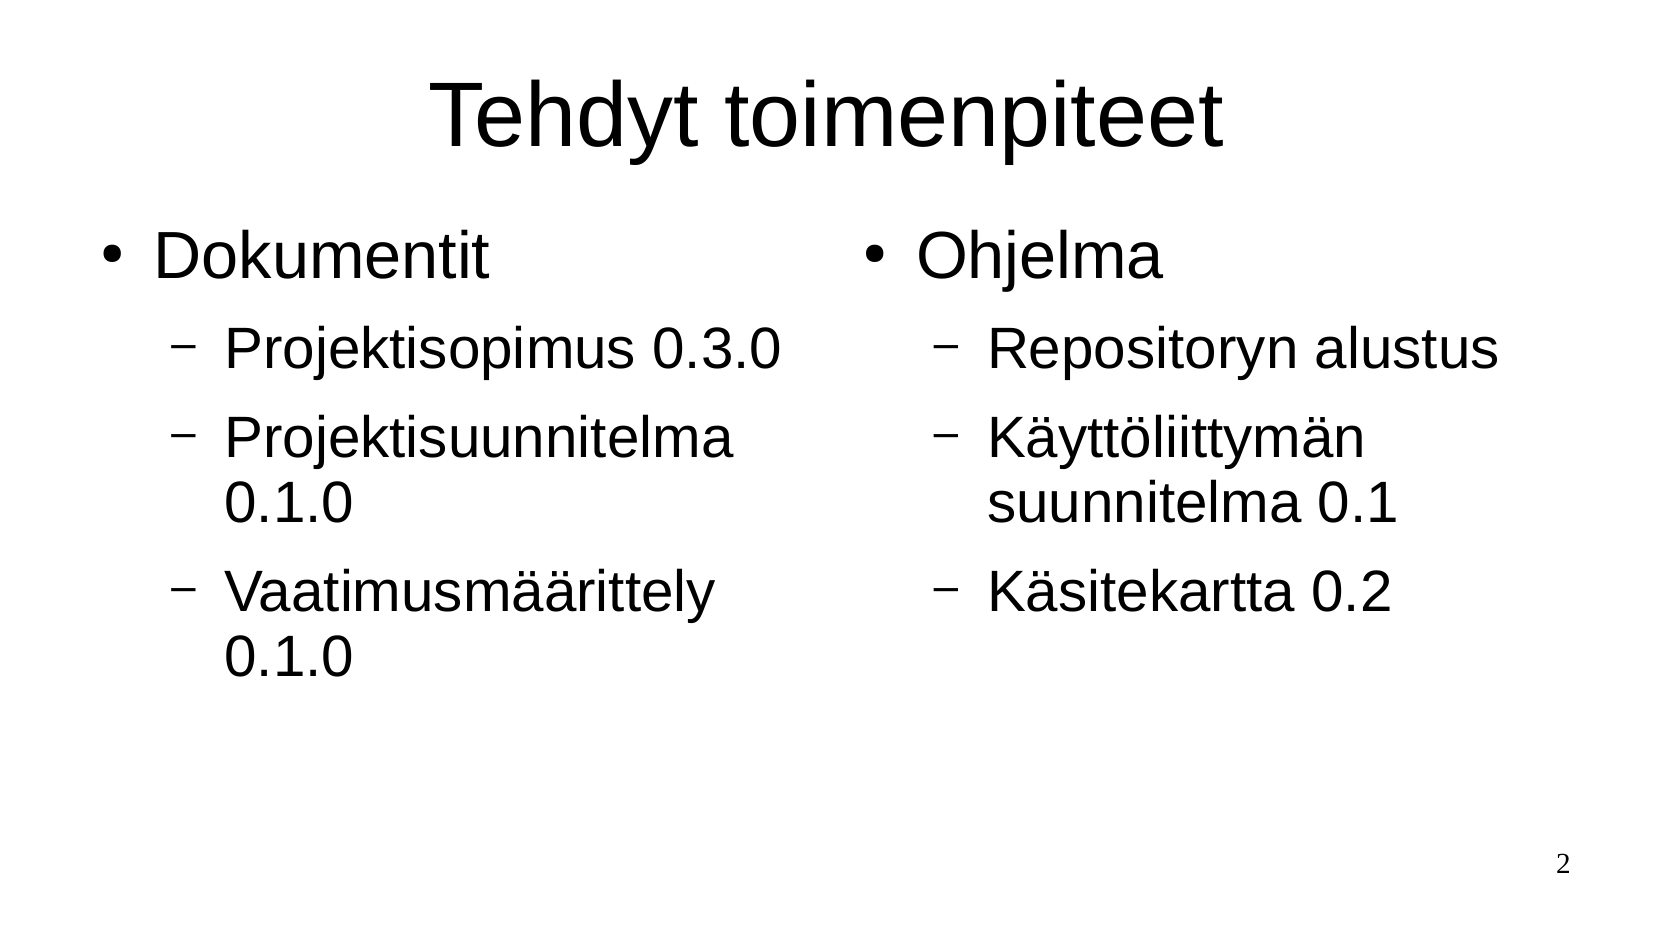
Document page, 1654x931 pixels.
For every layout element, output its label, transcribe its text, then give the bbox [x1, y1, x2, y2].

list Dokumentit Projektisopimus 0.3.0 Projektisuunnitelma 0.1.0 Vaatimusmäärittely 0.1.0 [82, 217, 809, 758]
title Tehdyt toimenpiteet [82, 37, 1571, 193]
list Ohjelma Repositoryn alustus Käyttöliittymän suunnitelma 0.1 Käsitekartta 0.2 [845, 217, 1572, 758]
